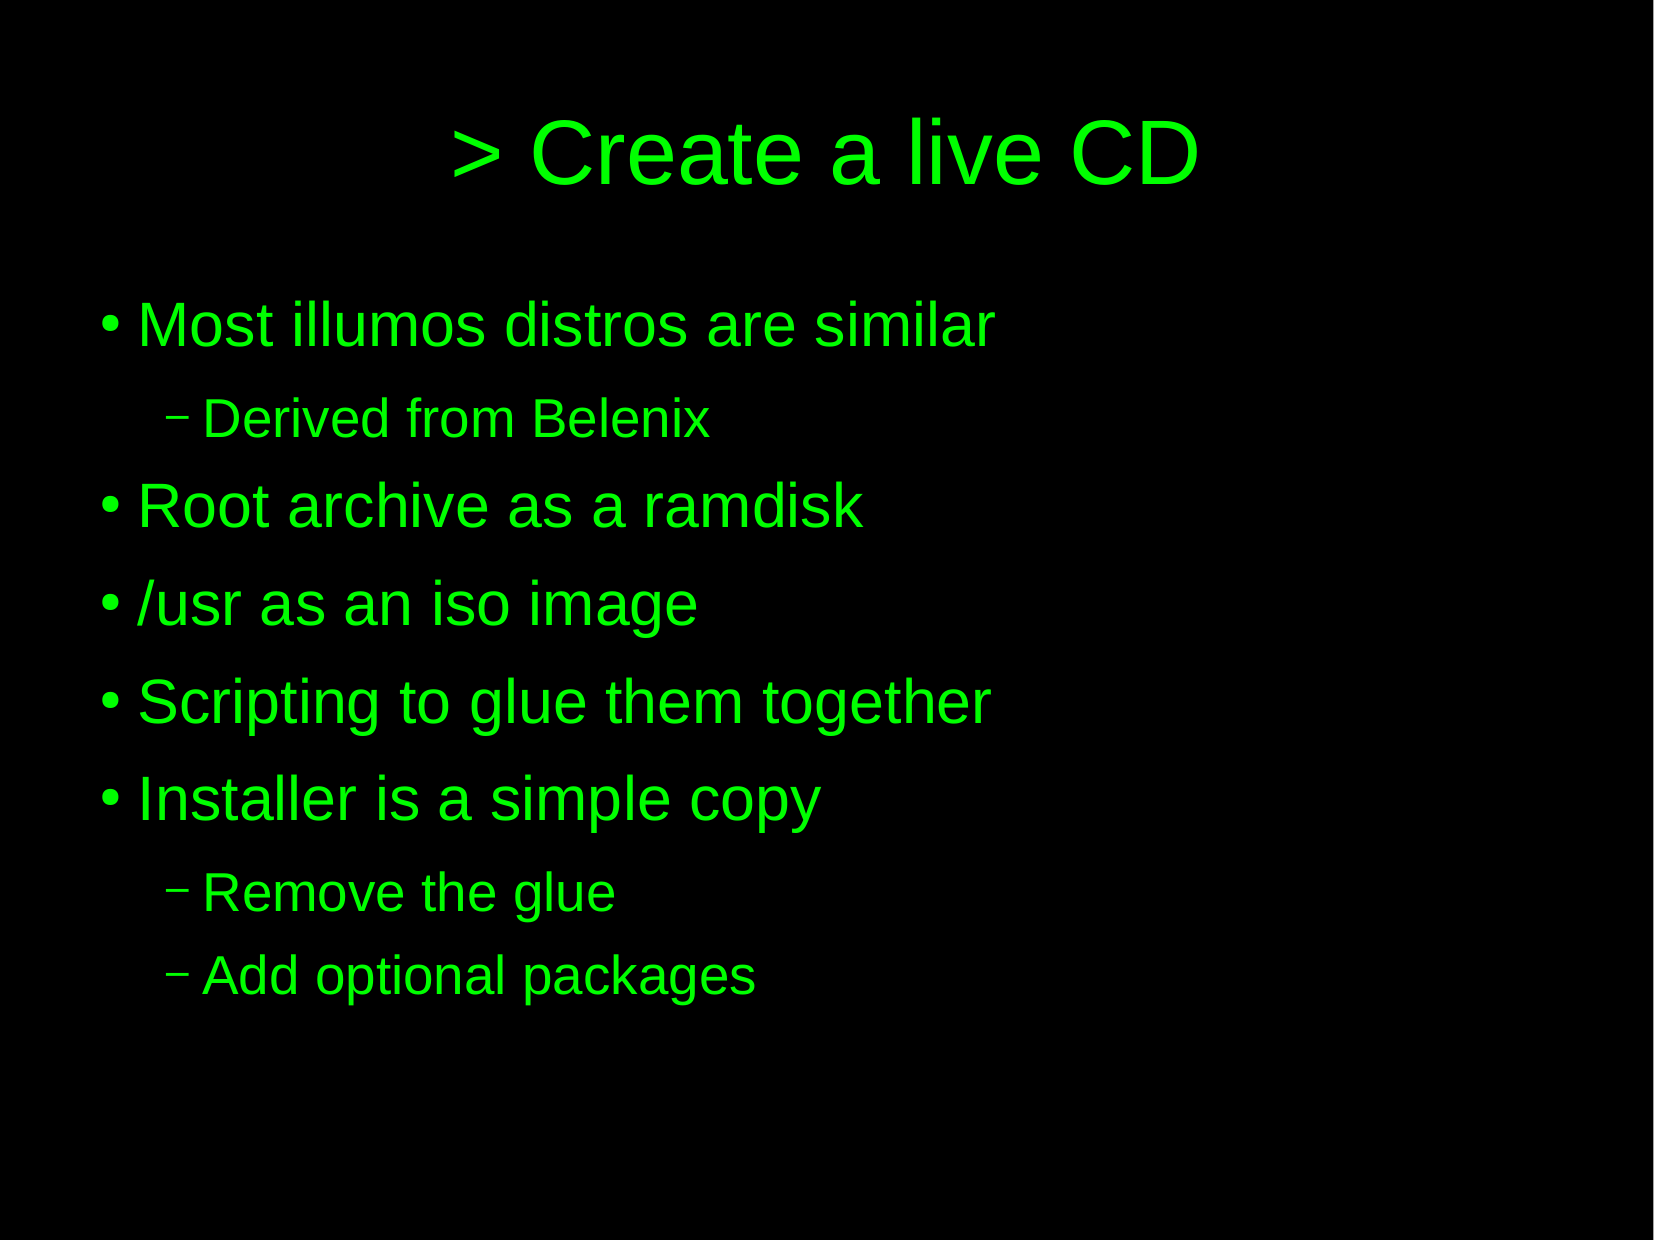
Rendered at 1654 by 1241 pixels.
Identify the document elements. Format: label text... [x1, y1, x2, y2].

list Most illumos distros are similar Derived from Belenix Root archive as a ramdisk /usr as an iso image Scripting to glue them together Installer is a simple copy Remove the glue Add optional packages [82, 290, 1571, 1010]
title > Create a live CD [82, 49, 1571, 257]
